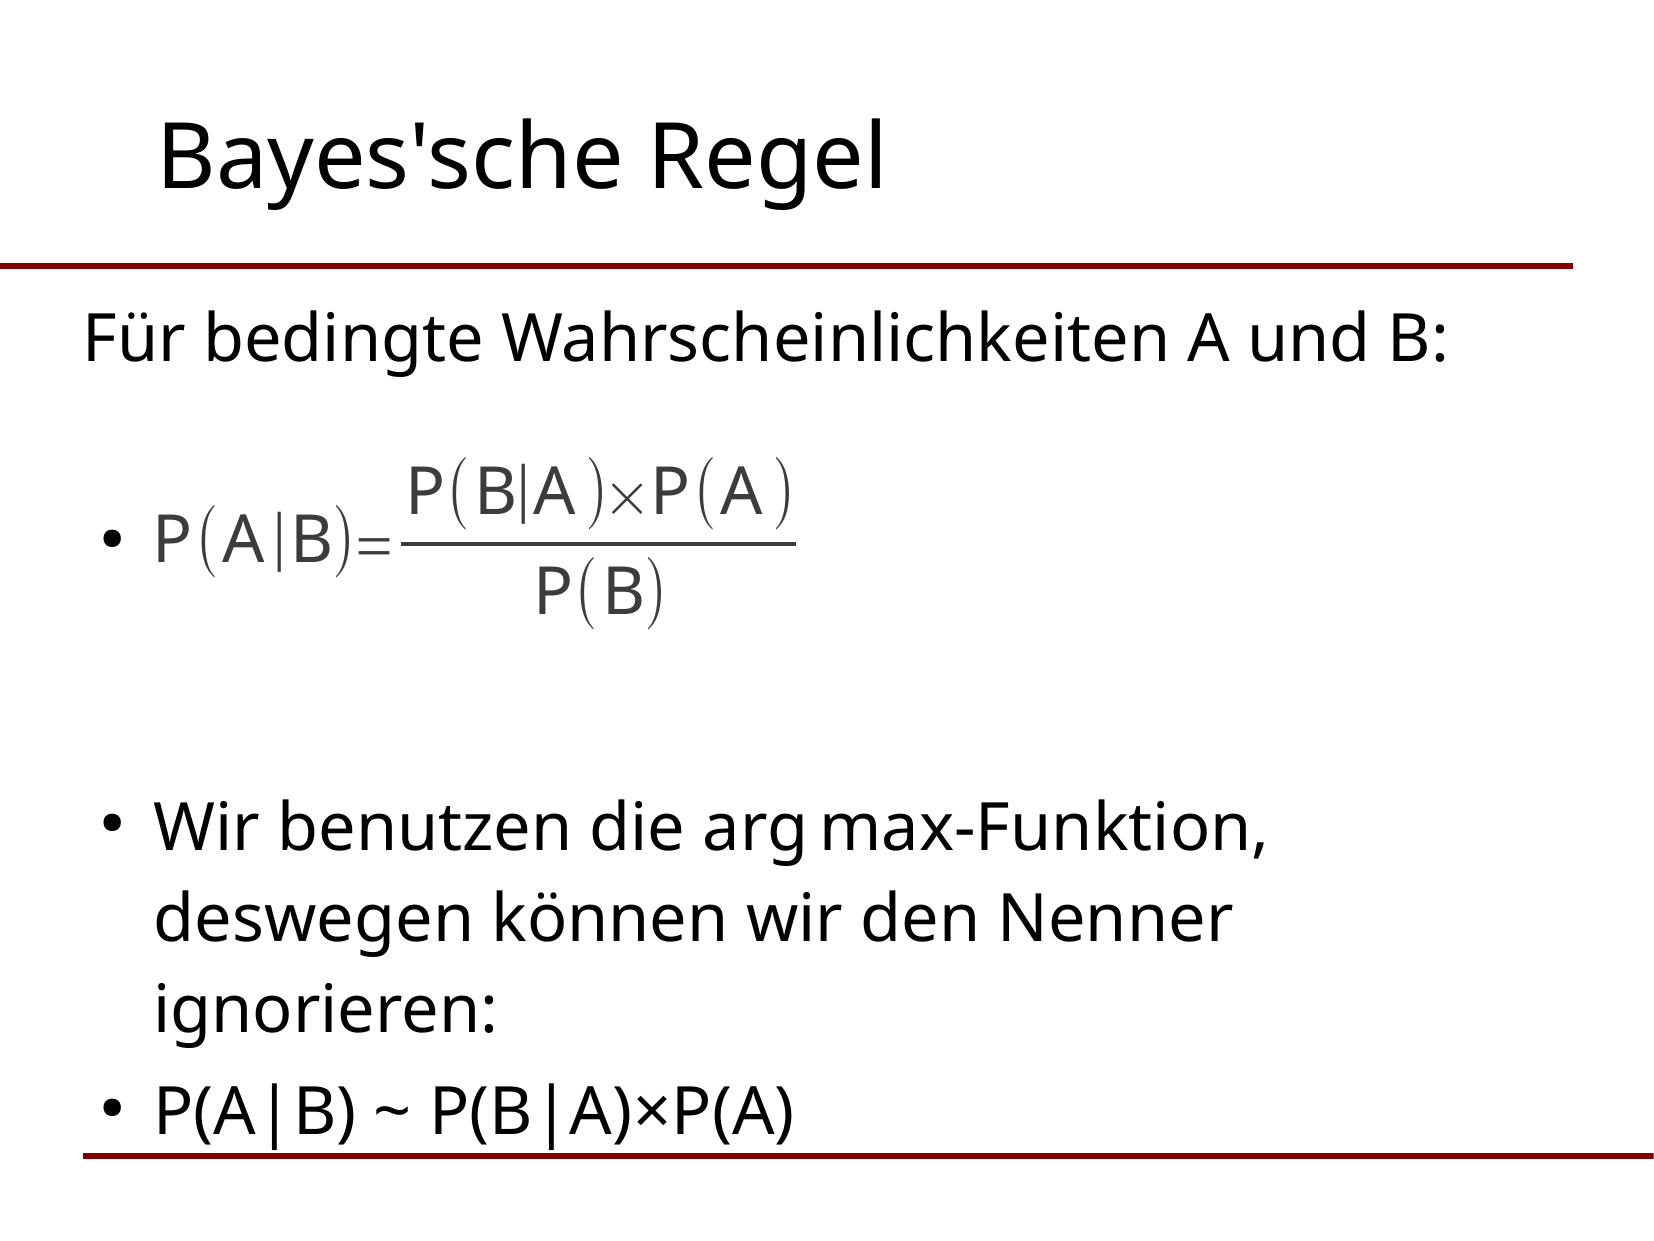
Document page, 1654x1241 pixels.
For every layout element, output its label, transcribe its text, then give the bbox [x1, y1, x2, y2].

chart [146, 448, 806, 639]
title Bayes'sche Regel [82, 49, 1571, 257]
list Für bedingte Wahrscheinlichkeiten A und B: Wir benutzen die arg max-Funktion, deswegen können wir den Nenner ignorieren: P(A|B) ~ P(B|A)×P(A) [82, 290, 1571, 1109]
